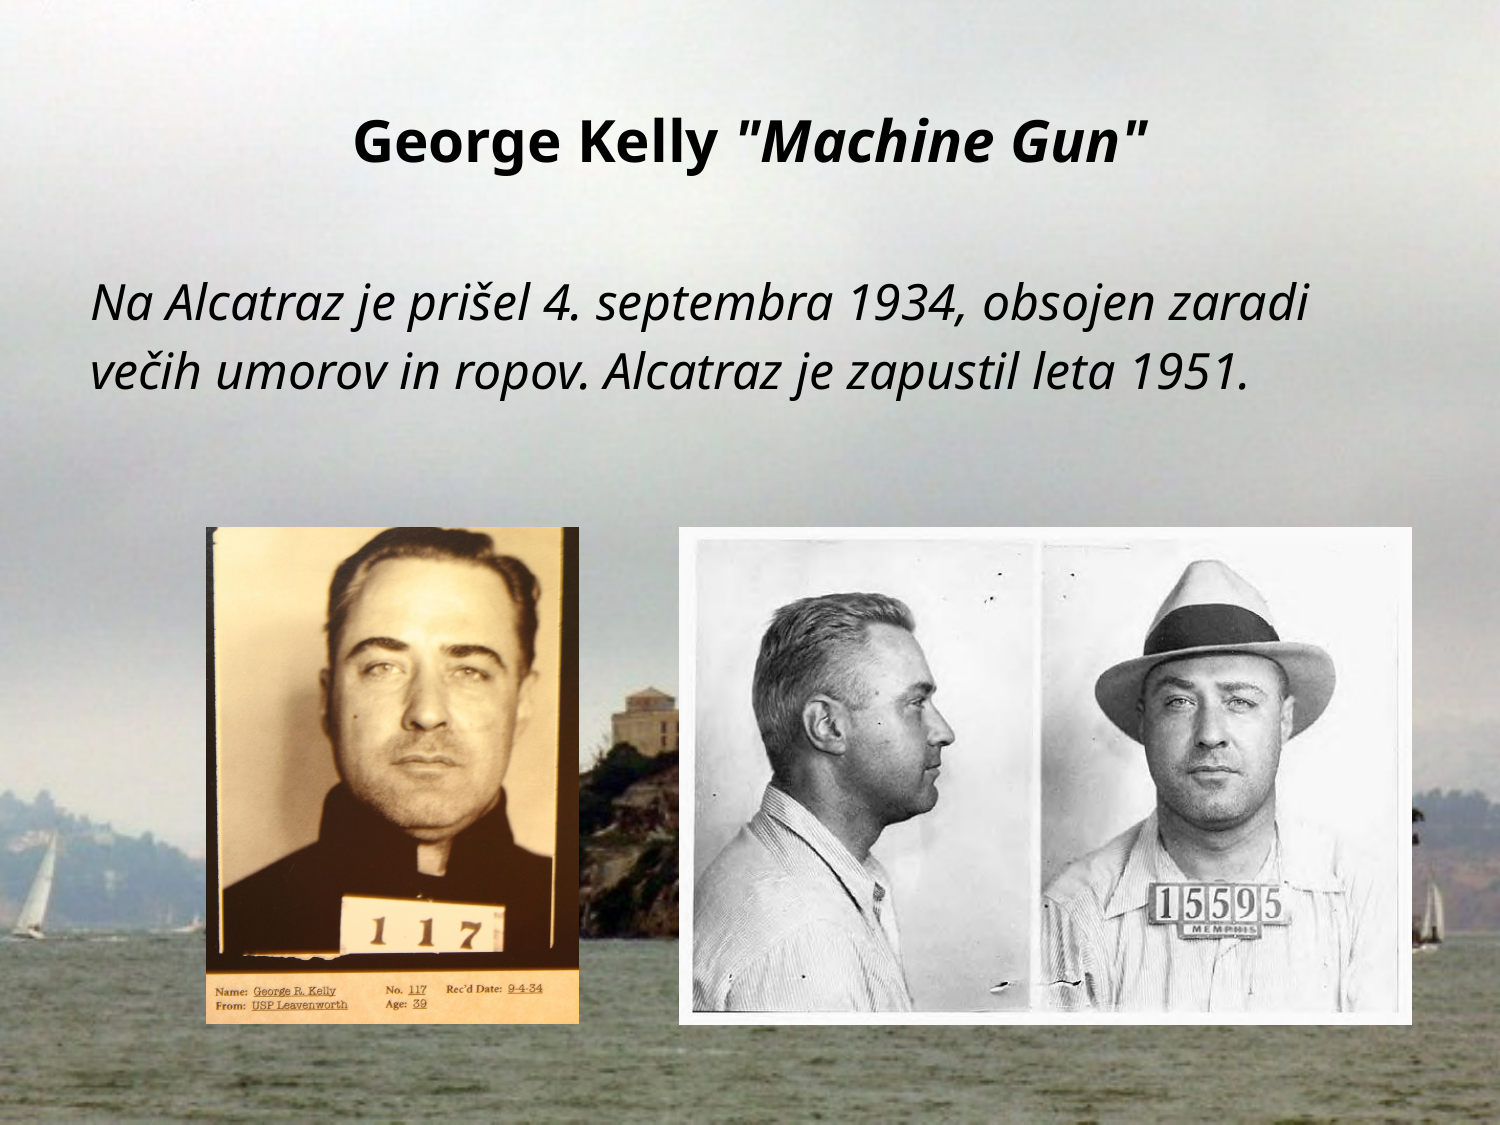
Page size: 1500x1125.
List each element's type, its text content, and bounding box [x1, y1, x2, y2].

picture [0, 0, 1500, 1125]
title George Kelly "Machine Gun" [75, 45, 1425, 233]
list Na Alcatraz je prišel 4. septembra 1934, obsojen zaradi večih umorov in ropov. Alcatraz je zapustil leta 1951. [75, 262, 1425, 1005]
